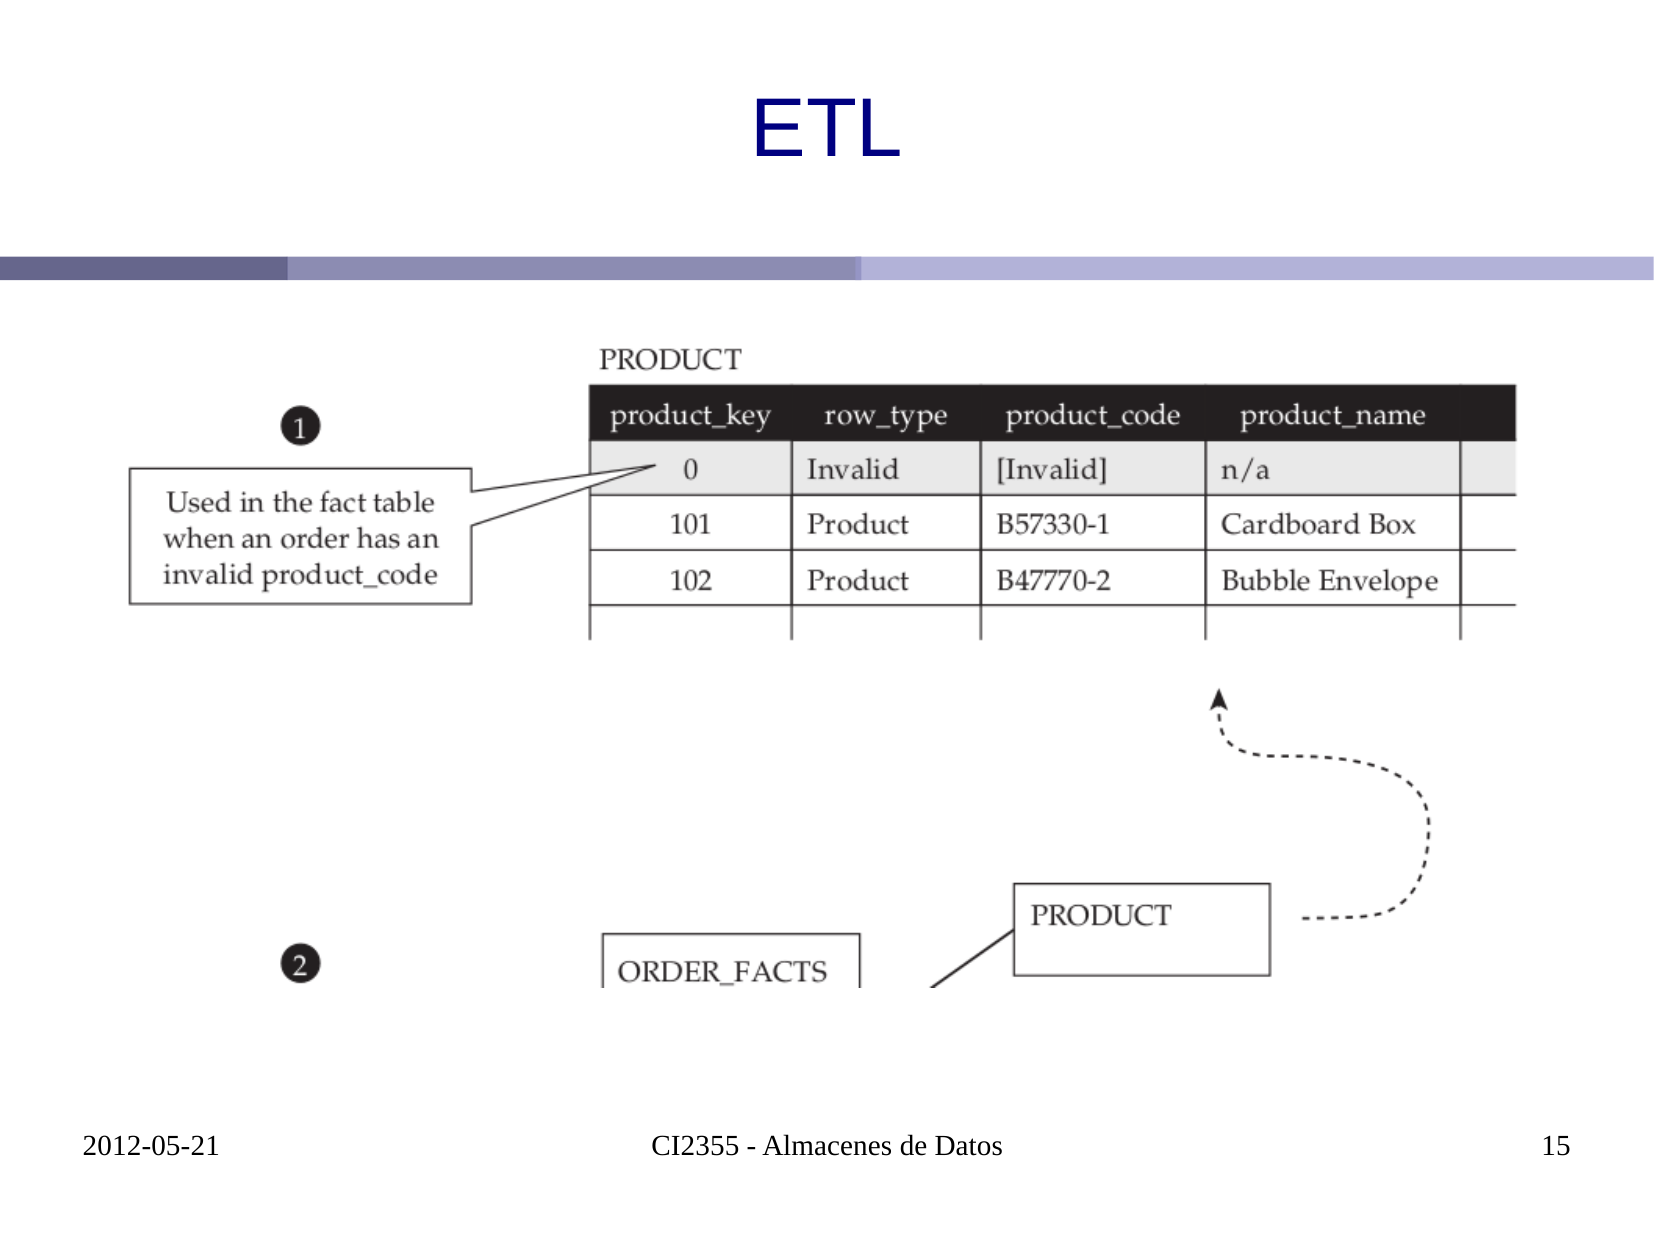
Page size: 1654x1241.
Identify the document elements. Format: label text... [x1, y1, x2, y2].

picture [93, 321, 1572, 988]
title ETL [0, 0, 1654, 257]
